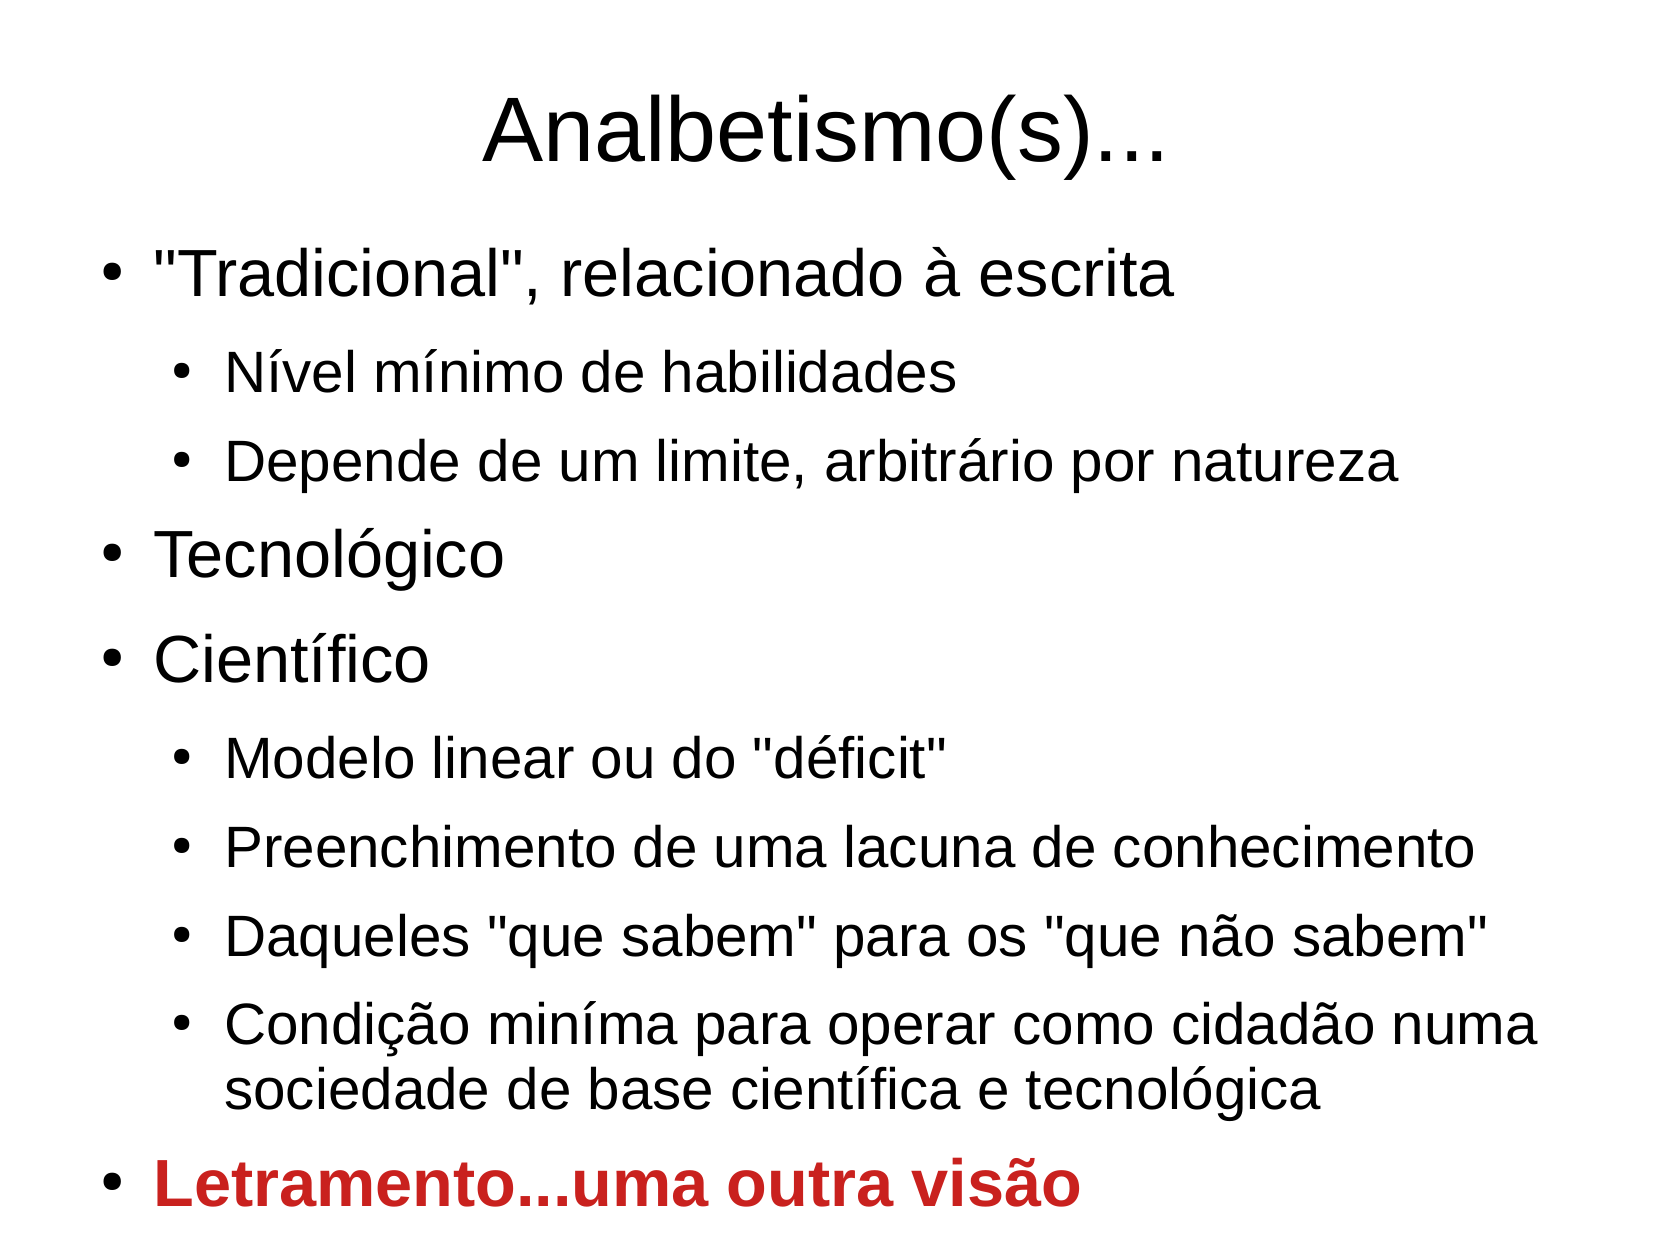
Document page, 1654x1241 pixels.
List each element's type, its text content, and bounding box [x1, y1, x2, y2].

title Analbetismo(s)... [82, 25, 1571, 233]
list "Tradicional", relacionado à escrita Nível mínimo de habilidades Depende de um limite, arbitrário por natureza Tecnológico Científico Modelo linear ou do "déficit" Preenchimento de uma lacuna de conhecimento Daqueles "que sabem" para os "que não sabem" Condição miníma para operar como cidadão numa sociedade de base científica e tecnológica Letramento...uma outra visão [82, 235, 1571, 1221]
